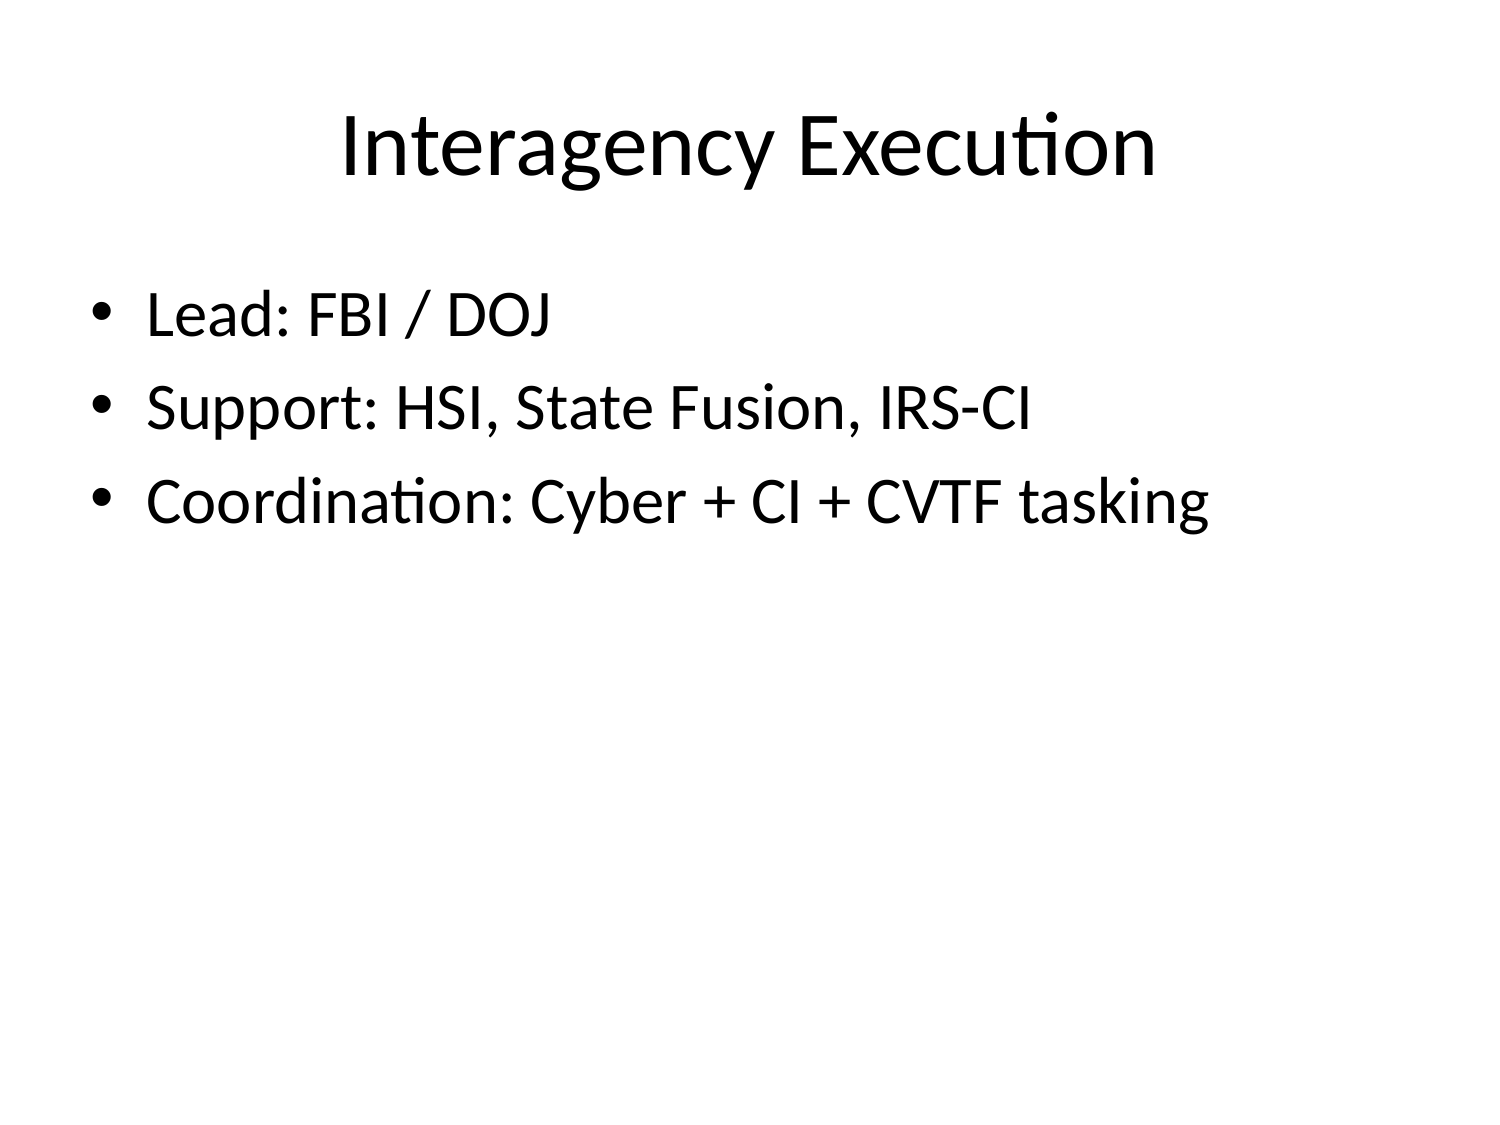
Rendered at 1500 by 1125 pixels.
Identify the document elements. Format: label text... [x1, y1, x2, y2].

list Lead: FBI / DOJ Support: HSI, State Fusion, IRS-CI Coordination: Cyber + CI + CVTF tasking [75, 262, 1425, 1005]
title Interagency Execution [75, 45, 1425, 233]
